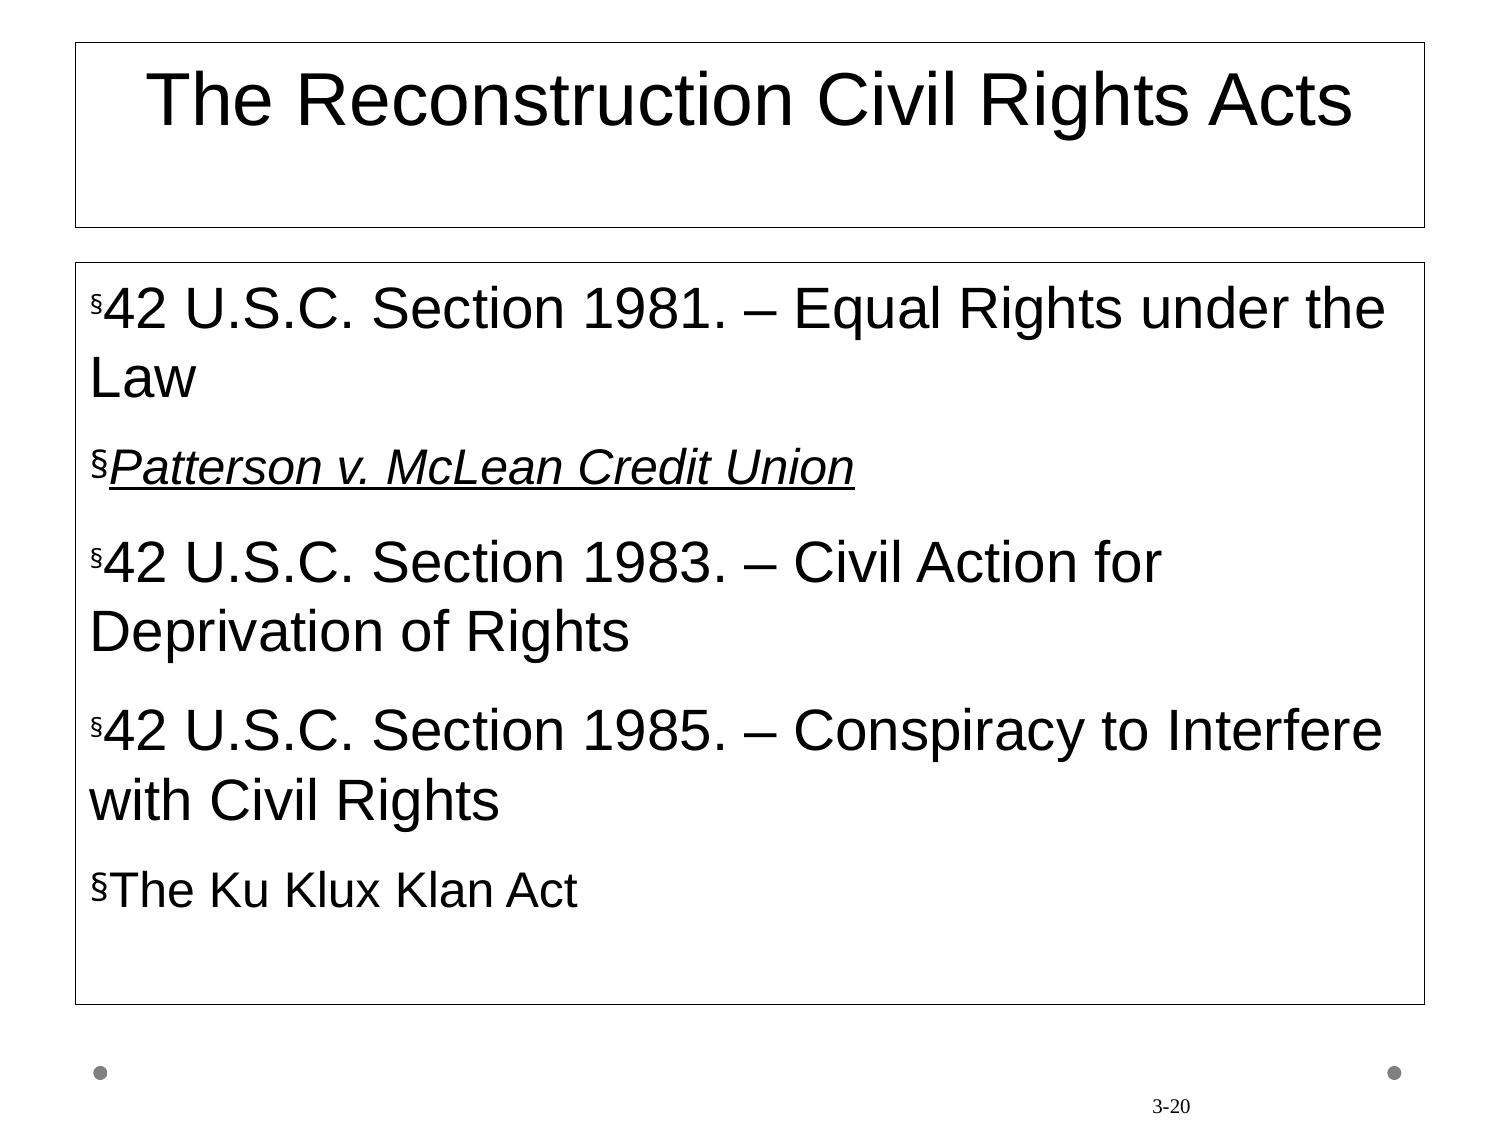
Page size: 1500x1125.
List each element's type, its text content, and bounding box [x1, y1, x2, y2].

title The Reconstruction Civil Rights Acts [75, 42, 1425, 228]
list 42 U.S.C. Section 1981. – Equal Rights under the Law Patterson v. McLean Credit Union 42 U.S.C. Section 1983. – Civil Action for Deprivation of Rights 42 U.S.C. Section 1985. – Conspiracy to Interfere with Civil Rights The Ku Klux Klan Act [75, 262, 1425, 1005]
